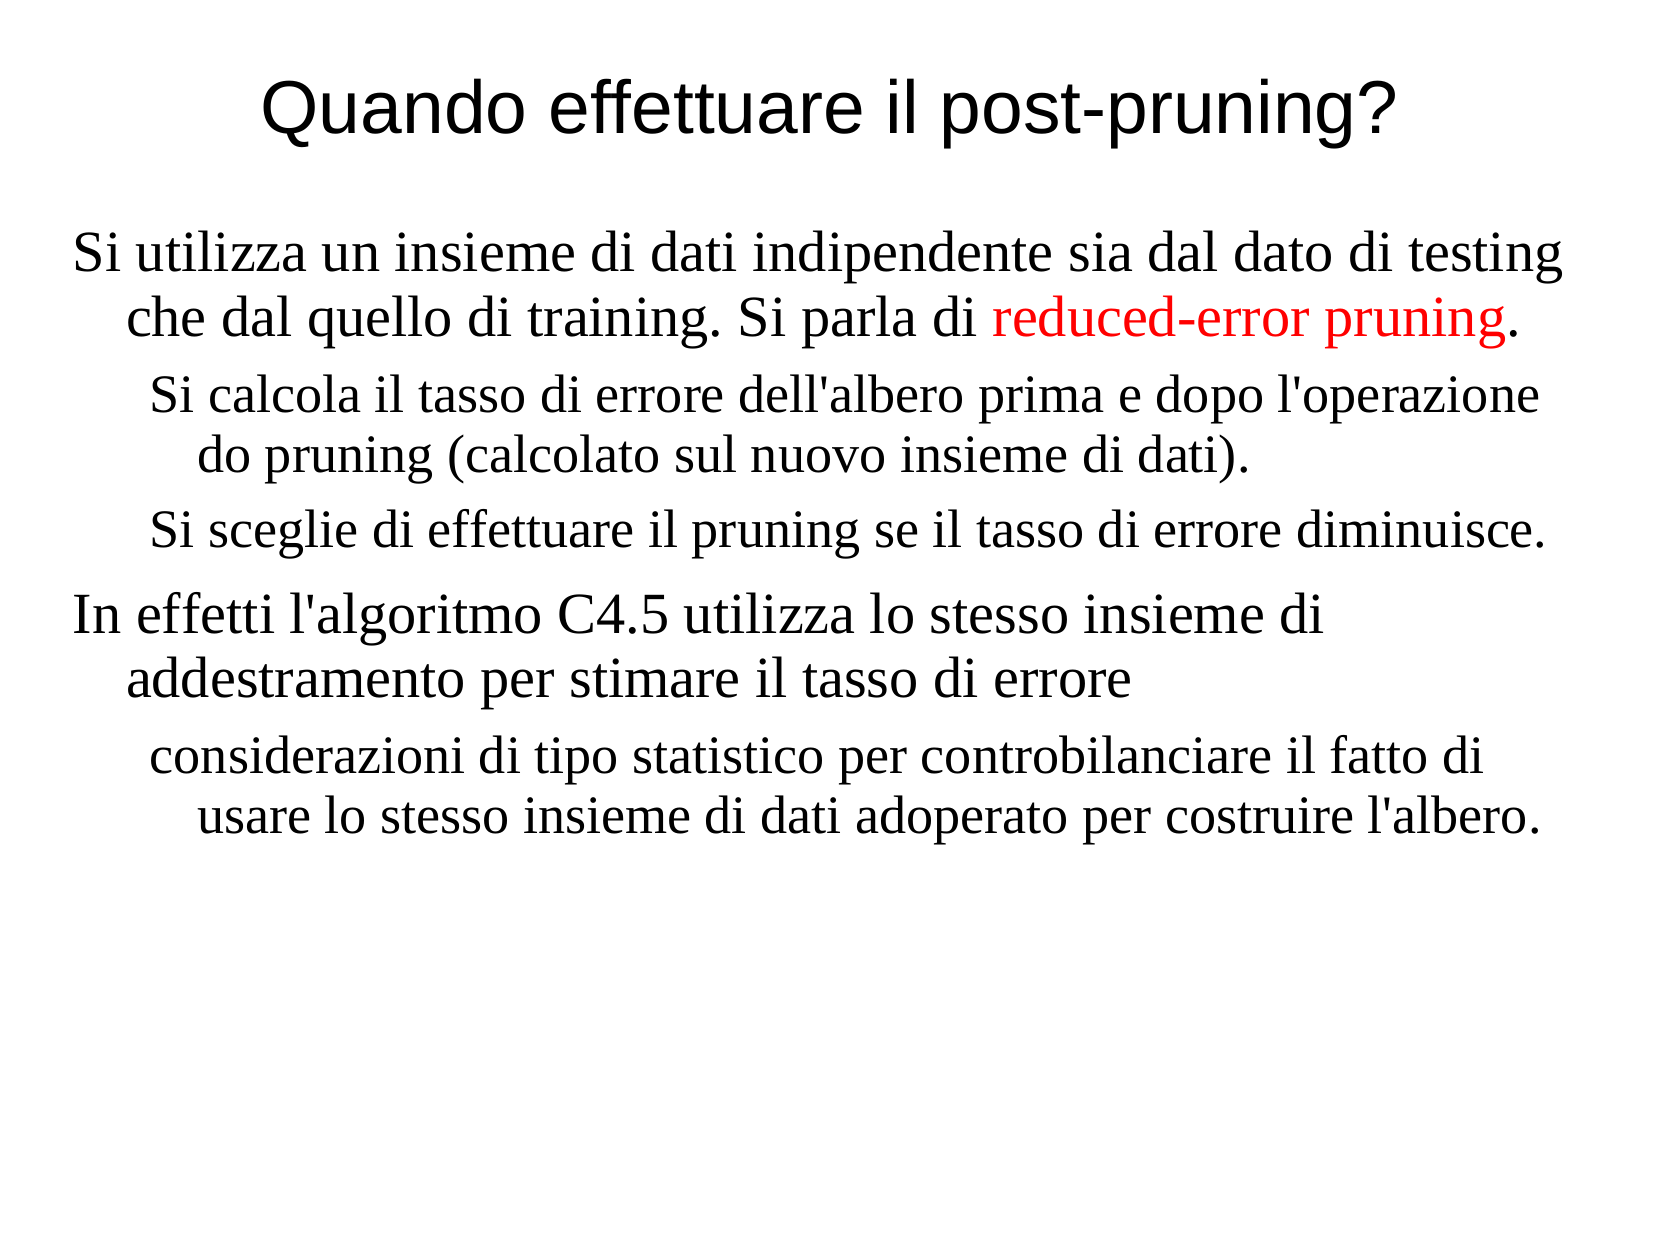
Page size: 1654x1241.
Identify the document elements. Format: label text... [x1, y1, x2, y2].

title Quando effettuare il post-pruning? [52, 42, 1608, 173]
list Si utilizza un insieme di dati indipendente sia dal dato di testing che dal quello di training. Si parla di reduced-error pruning. Si calcola il tasso di errore dell'albero prima e dopo l'operazione do pruning (calcolato sul nuovo insieme di dati). Si sceglie di effettuare il pruning se il tasso di errore diminuisce. In effetti l'algoritmo C4.5 utilizza lo stesso insieme di addestramento per stimare il tasso di errore considerazioni di tipo statistico per controbilanciare il fatto di usare lo stesso insieme di dati adoperato per costruire l'albero. [55, 219, 1605, 1179]
